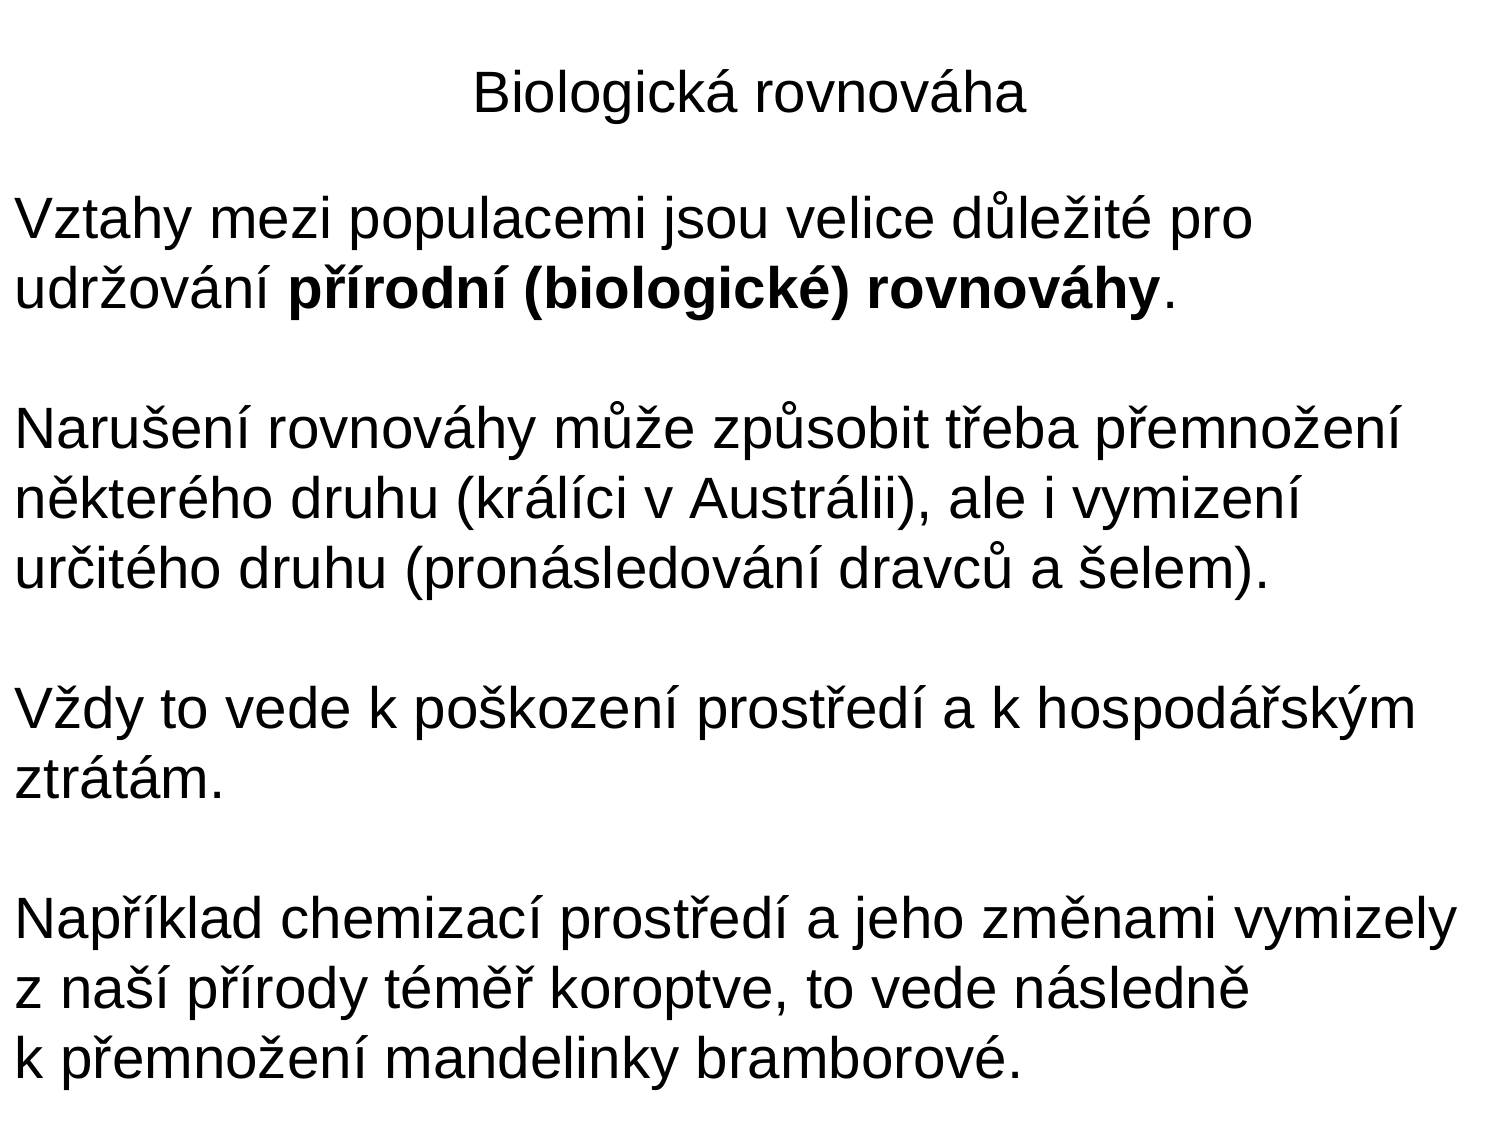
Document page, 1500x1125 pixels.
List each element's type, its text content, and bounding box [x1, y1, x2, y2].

text_box Vztahy mezi populacemi jsou velice důležité pro udržování přírodní (biologické) rovnováhy. Narušení rovnováhy může způsobit třeba přemnožení některého druhu (králíci v Austrálii), ale i vymizení určitého druhu (pronásledování dravců a šelem). Vždy to vede k poškození prostředí a k hospodářským ztrátám. Například chemizací prostředí a jeho změnami vymizely z naší přírody téměř koroptve, to vede následně k přemnožení mandelinky bramborové. [0, 172, 1500, 1098]
text_box Biologická rovnováha [0, 46, 1500, 132]
